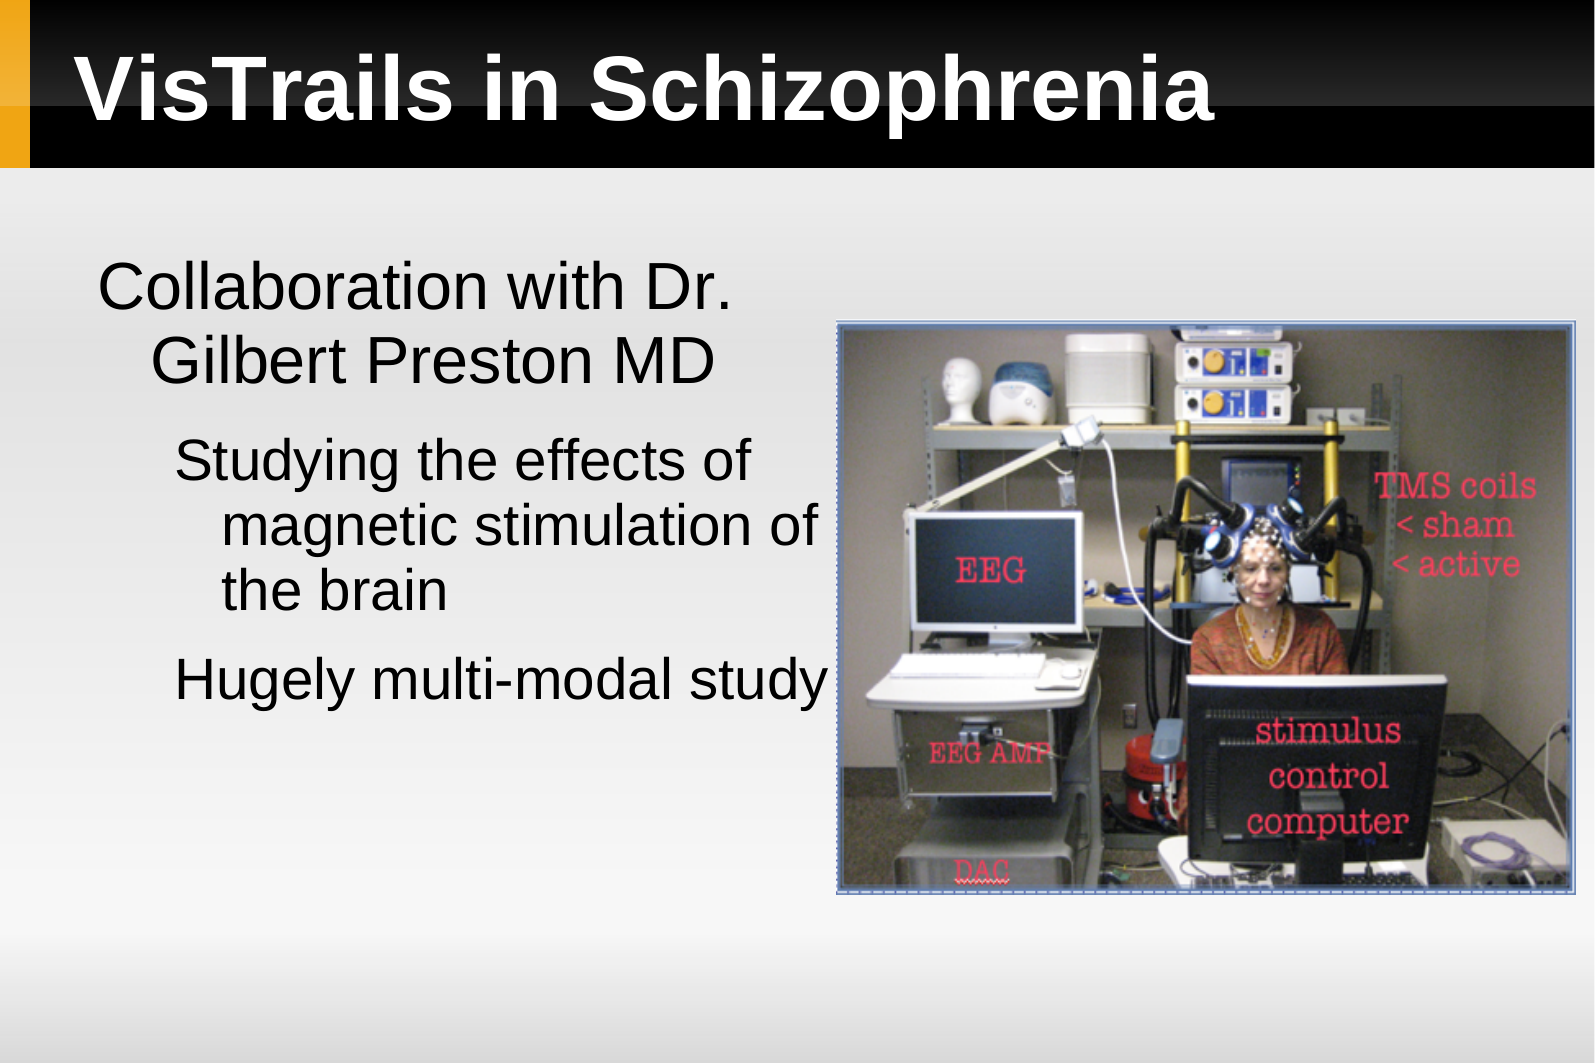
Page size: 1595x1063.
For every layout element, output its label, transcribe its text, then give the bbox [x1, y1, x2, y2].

picture [0, 0, 1595, 1063]
list Collaboration with Dr. Gilbert Preston MD Studying the effects of magnetic stimulation of the brain Hugely multi-modal study [79, 248, 863, 1013]
title VisTrails in Schizophrenia [74, 7, 1510, 171]
